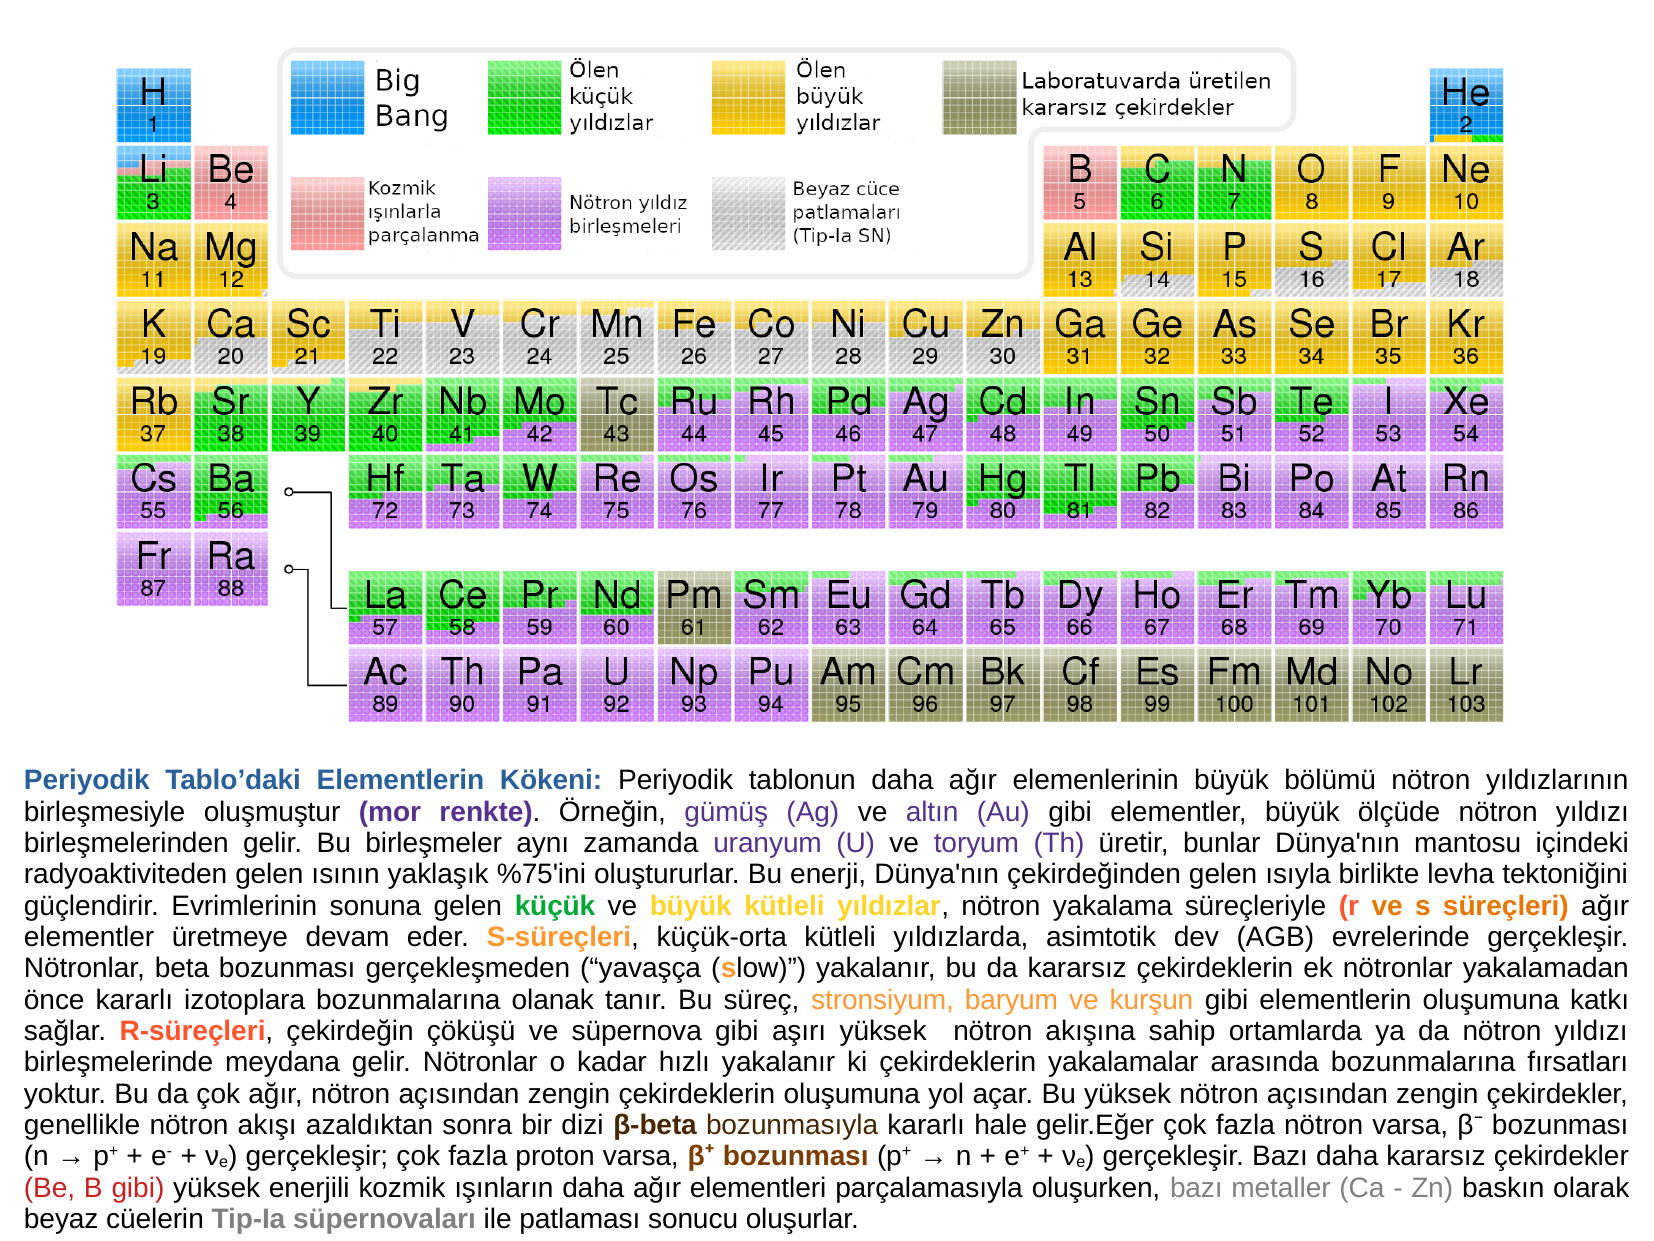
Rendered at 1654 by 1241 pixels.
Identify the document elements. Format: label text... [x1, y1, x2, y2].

picture [107, 6, 1512, 757]
text_box Periyodik Tablo’daki Elementlerin Kökeni: Periyodik tablonun daha ağır elemenlerinin büyük bölümü nötron yıldızlarının birleşmesiyle oluşmuştur (mor renkte). Örneğin, gümüş (Ag) ve altın (Au) gibi elementler, büyük ölçüde nötron yıldızı birleşmelerinden gelir. Bu birleşmeler aynı zamanda uranyum (U) ve toryum (Th) üretir, bunlar Dünya'nın mantosu içindeki radyoaktiviteden gelen ısının yaklaşık %75'ini oluştururlar. Bu enerji, Dünya'nın çekirdeğinden gelen ısıyla birlikte levha tektoniğini güçlendirir. Evrimlerinin sonuna gelen küçük ve büyük kütleli yıldızlar, nötron yakalama süreçleriyle (r ve s süreçleri) ağır elementler üretmeye devam eder. S-süreçleri, küçük-orta kütleli yıldızlarda, asimtotik dev (AGB) evrelerinde gerçekleşir. Nötronlar, beta bozunması gerçekleşmeden (“yavaşça (slow)”) yakalanır, bu da kararsız çekirdeklerin ek nötronlar yakalamadan önce kararlı izotoplara bozunmalarına olanak tanır. Bu süreç, stronsiyum, baryum ve kurşun gibi elementlerin oluşumuna katkı sağlar. R-süreçleri, çekirdeğin çöküşü ve süpernova gibi aşırı yüksek nötron akışına sahip ortamlarda ya da nötron yıldızı birleşmelerinde meydana gelir. Nötronlar o kadar hızlı yakalanır ki çekirdeklerin yakalamalar arasında bozunmalarına fırsatları yoktur. Bu da çok ağır, nötron açısından zengin çekirdeklerin oluşumuna yol açar. Bu yüksek nötron açısından zengin çekirdekler, genellikle nötron akışı azaldıktan sonra bir dizi β-beta bozunmasıyla kararlı hale gelir.Eğer çok fazla nötron varsa, β⁻ bozunması (n → p+ + e- + νe) gerçekleşir; çok fazla proton varsa, β⁺ bozunması (p+ → n + e+ + νe) gerçekleşir. Bazı daha kararsız çekirdekler (Be, B gibi) yüksek enerjili kozmik ışınların daha ağır elementleri parçalamasıyla oluşurken, bazı metaller (Ca - Zn) baskın olarak beyaz cüelerin Tip-Ia süpernovaları ile patlaması sonucu oluşurlar. [9, 757, 1645, 1241]
